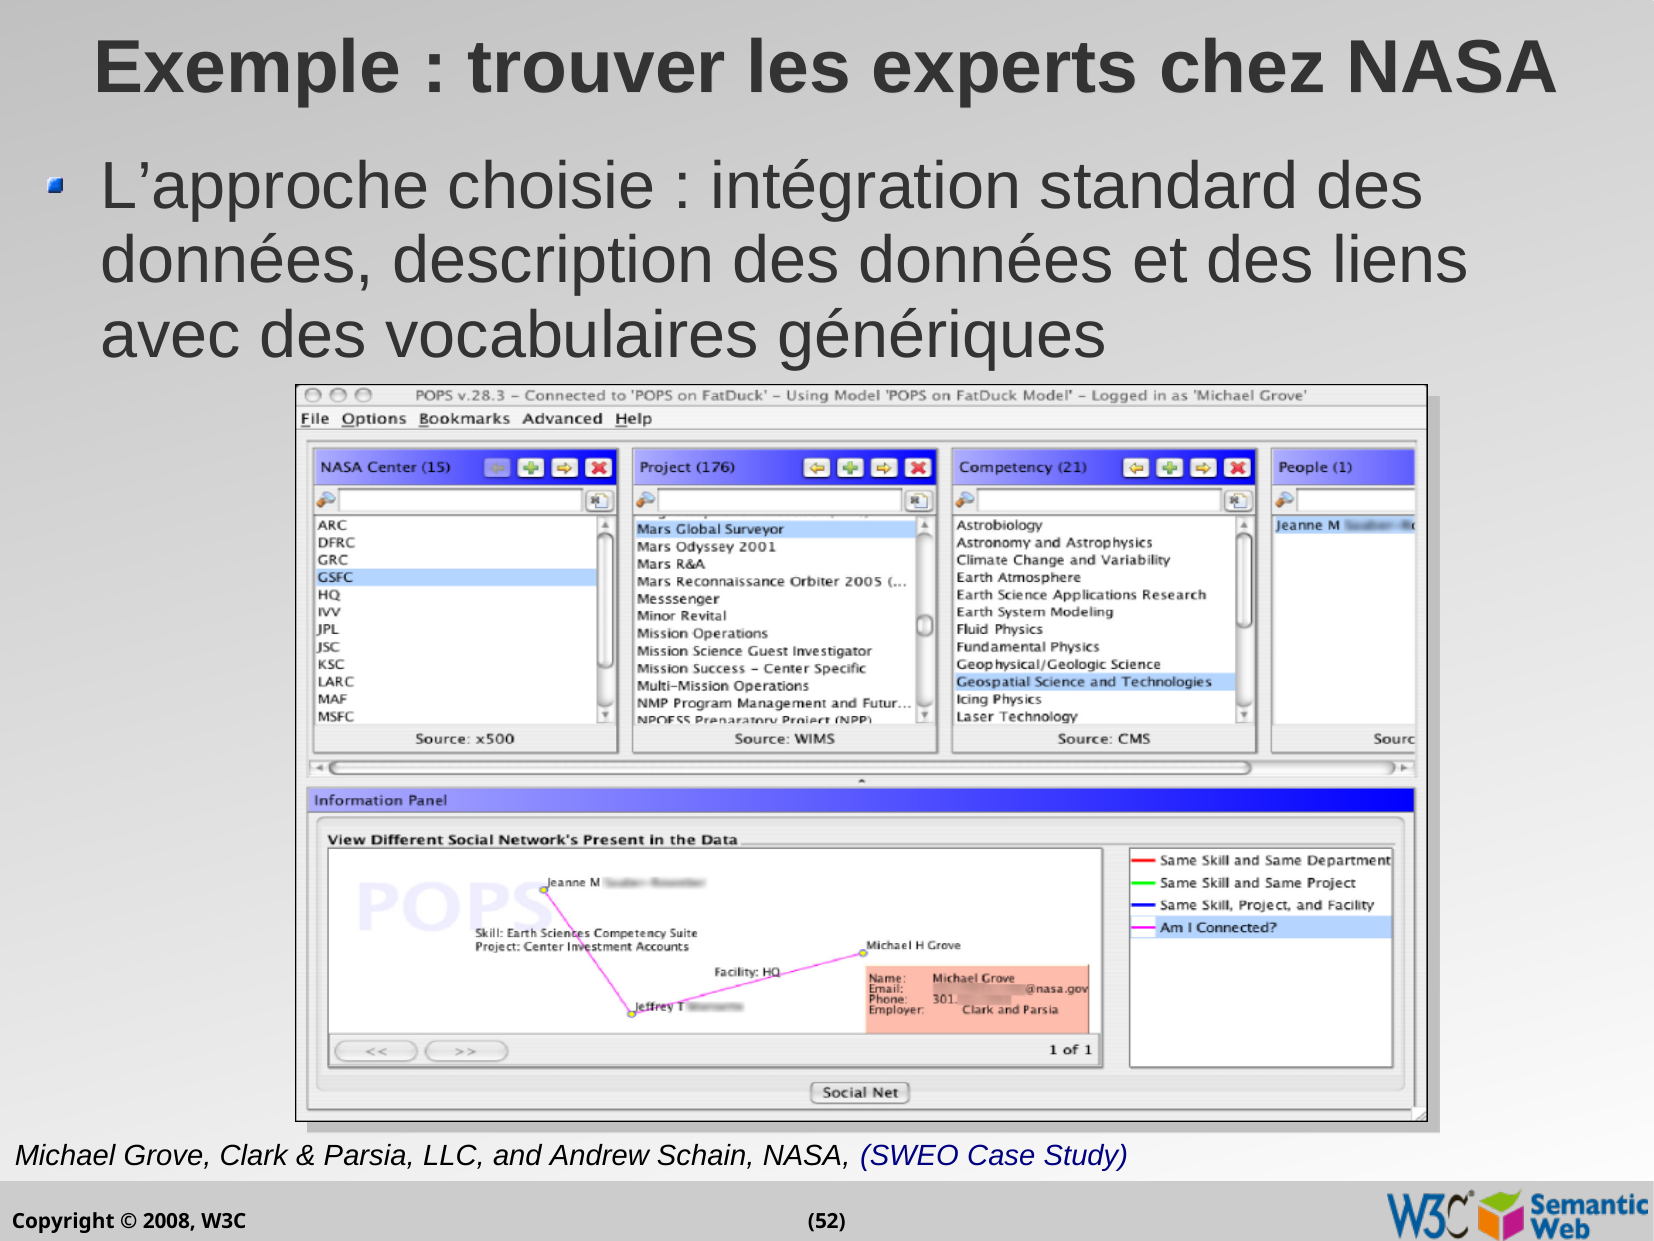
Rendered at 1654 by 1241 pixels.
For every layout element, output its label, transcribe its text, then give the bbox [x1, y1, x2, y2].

list L’approche choisie : intégration standard des données, description des données et des liens avec des vocabulaires génériques [29, 147, 1624, 474]
text_box Michael Grove, Clark & Parsia, LLC, and Andrew Schain, NASA, (SWEO Case Study) [0, 1133, 1439, 1182]
title Exemple : trouver les experts chez NASA [0, 5, 1654, 125]
picture [1387, 1187, 1648, 1241]
picture [295, 384, 1428, 1123]
